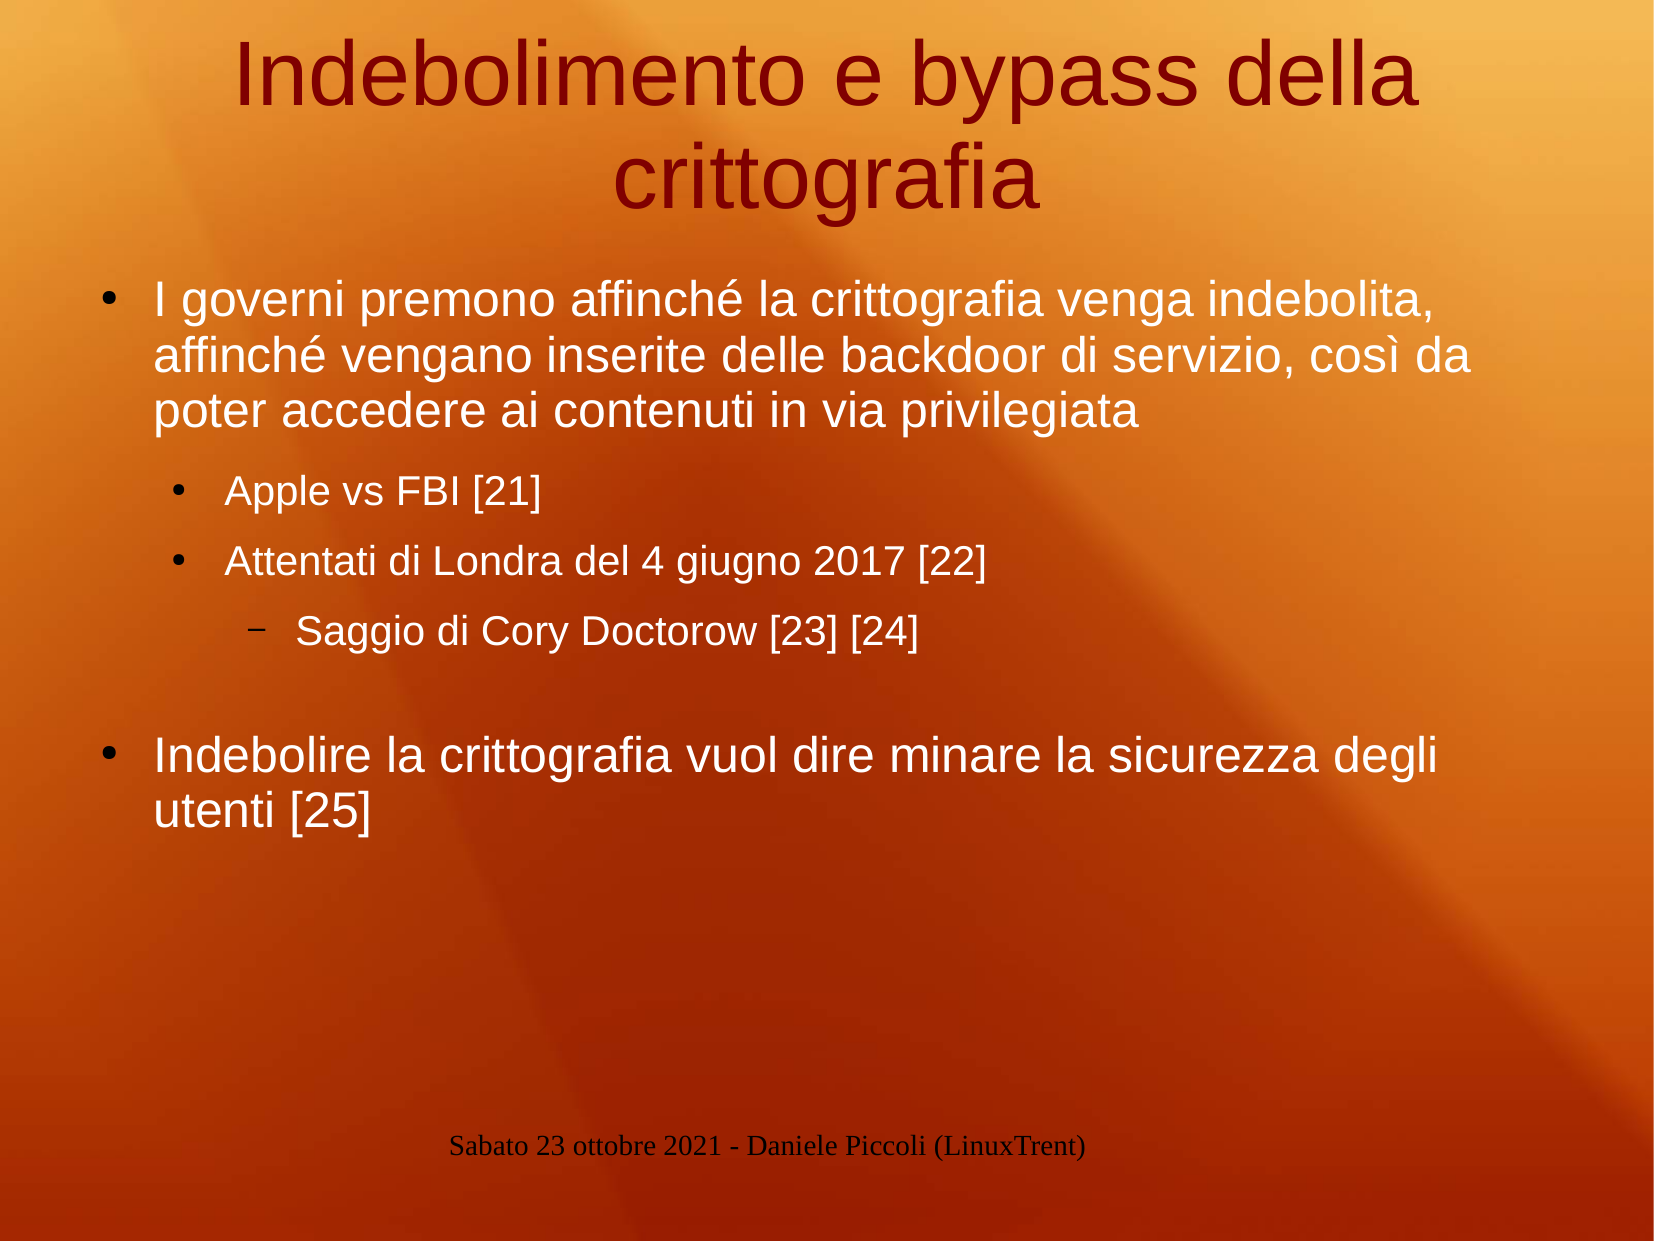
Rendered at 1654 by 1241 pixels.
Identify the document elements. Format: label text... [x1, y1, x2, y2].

list I governi premono affinché la crittografia venga indebolita, affinché vengano inserite delle backdoor di servizio, così da poter accedere ai contenuti in via privilegiata Apple vs FBI [21] Attentati di Londra del 4 giugno 2017 [22] Saggio di Cory Doctorow [23] [24] Indebolire la crittografia vuol dire minare la sicurezza degli utenti [25] [82, 271, 1571, 1000]
picture [0, 0, 1654, 1241]
title Indebolimento e bypass della crittografia [82, 22, 1571, 228]
